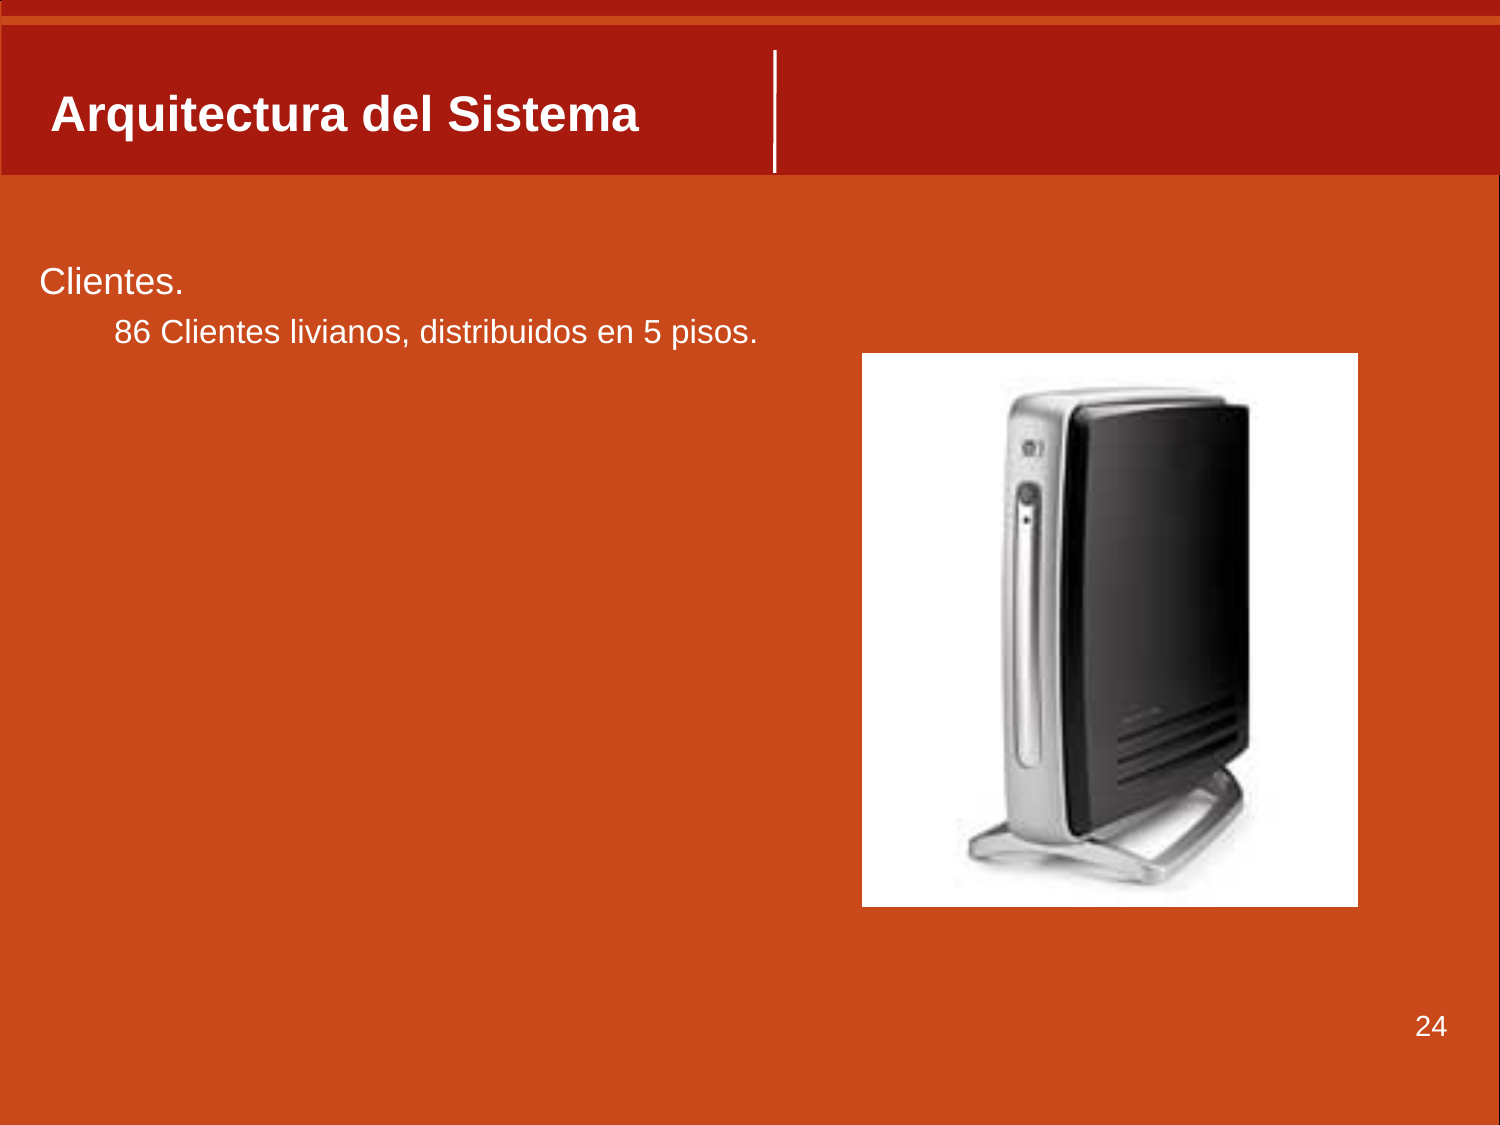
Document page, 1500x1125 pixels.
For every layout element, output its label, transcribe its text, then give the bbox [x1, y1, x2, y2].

picture [862, 353, 1358, 907]
list Clientes. 86 Clientes livianos, distribuidos en 5 pisos. [39, 258, 1439, 1046]
title Arquitectura del Sistema [50, 60, 751, 164]
